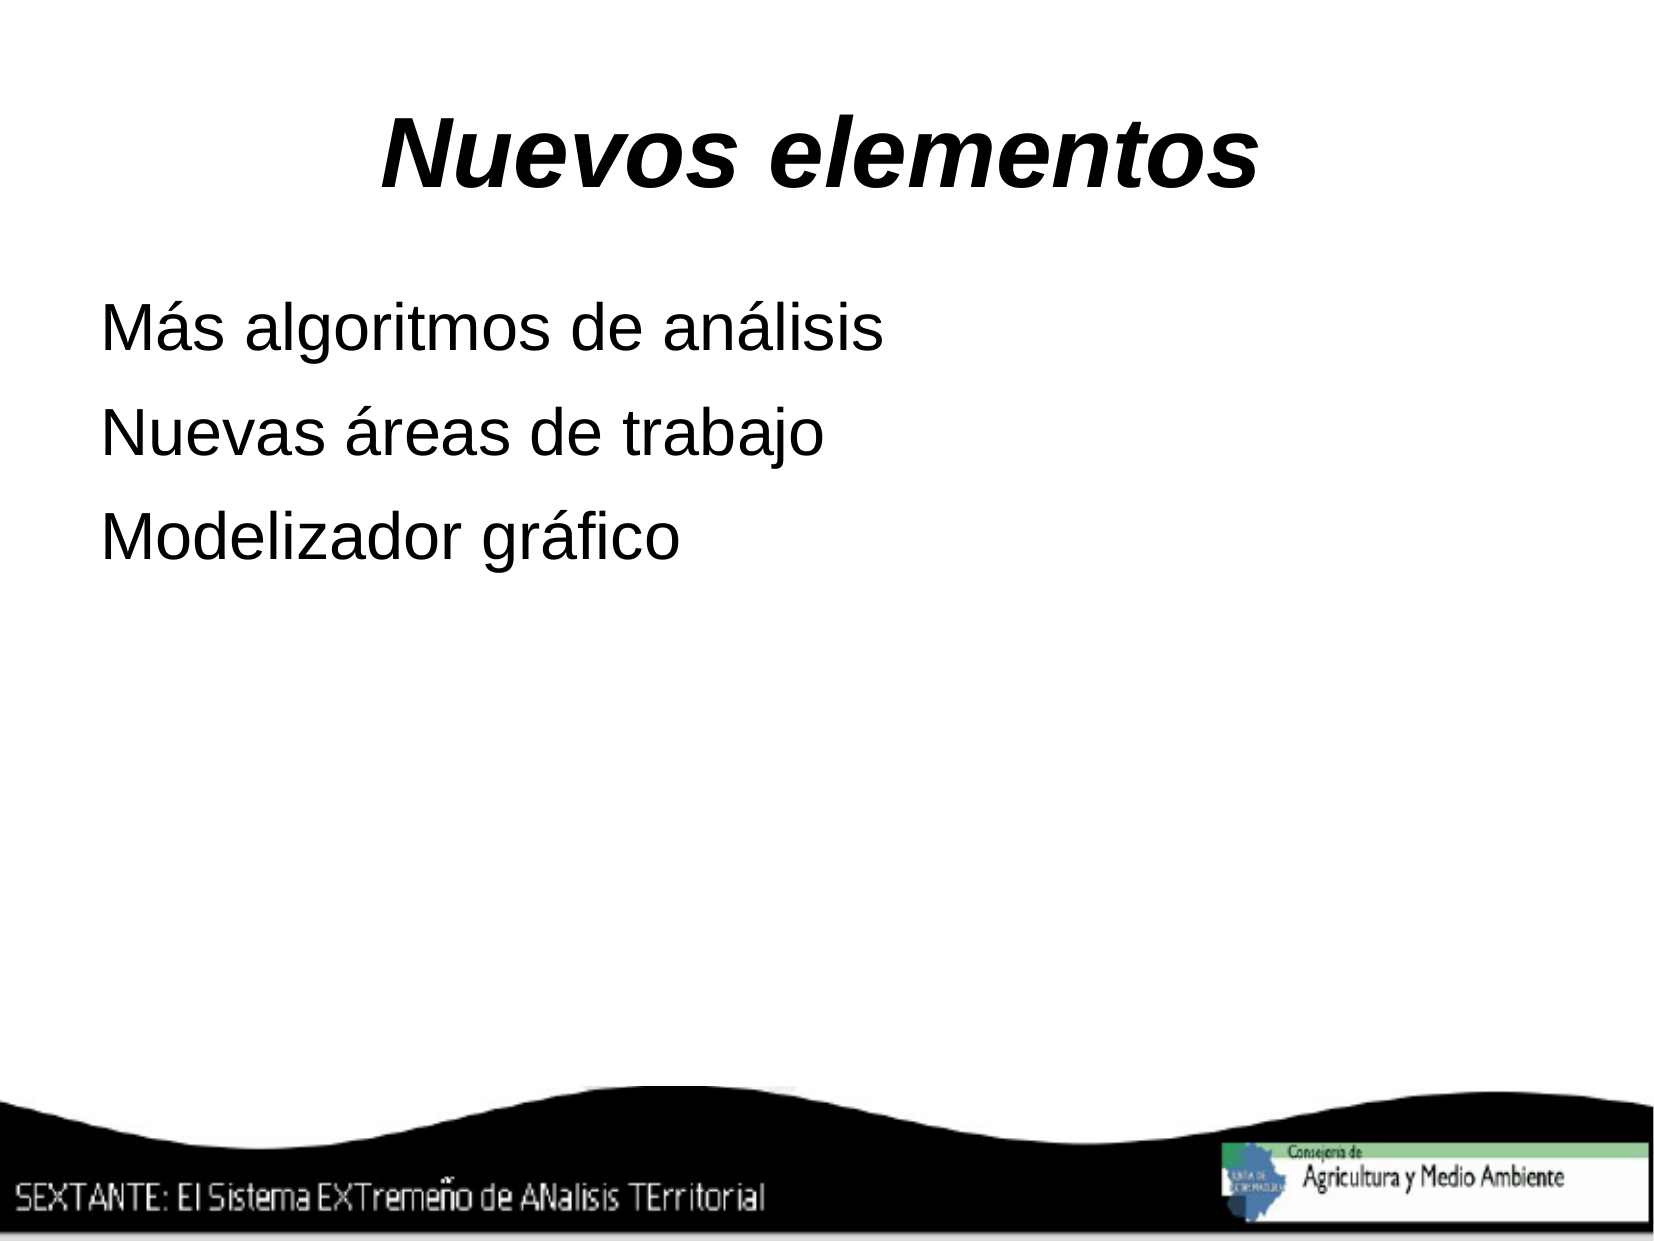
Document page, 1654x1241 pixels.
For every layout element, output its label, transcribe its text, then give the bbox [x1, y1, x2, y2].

list Más algoritmos de análisis Nuevas áreas de trabajo Modelizador gráfico [82, 290, 1571, 1094]
picture [0, 1086, 1654, 1241]
title Nuevos elementos [82, 49, 1571, 257]
